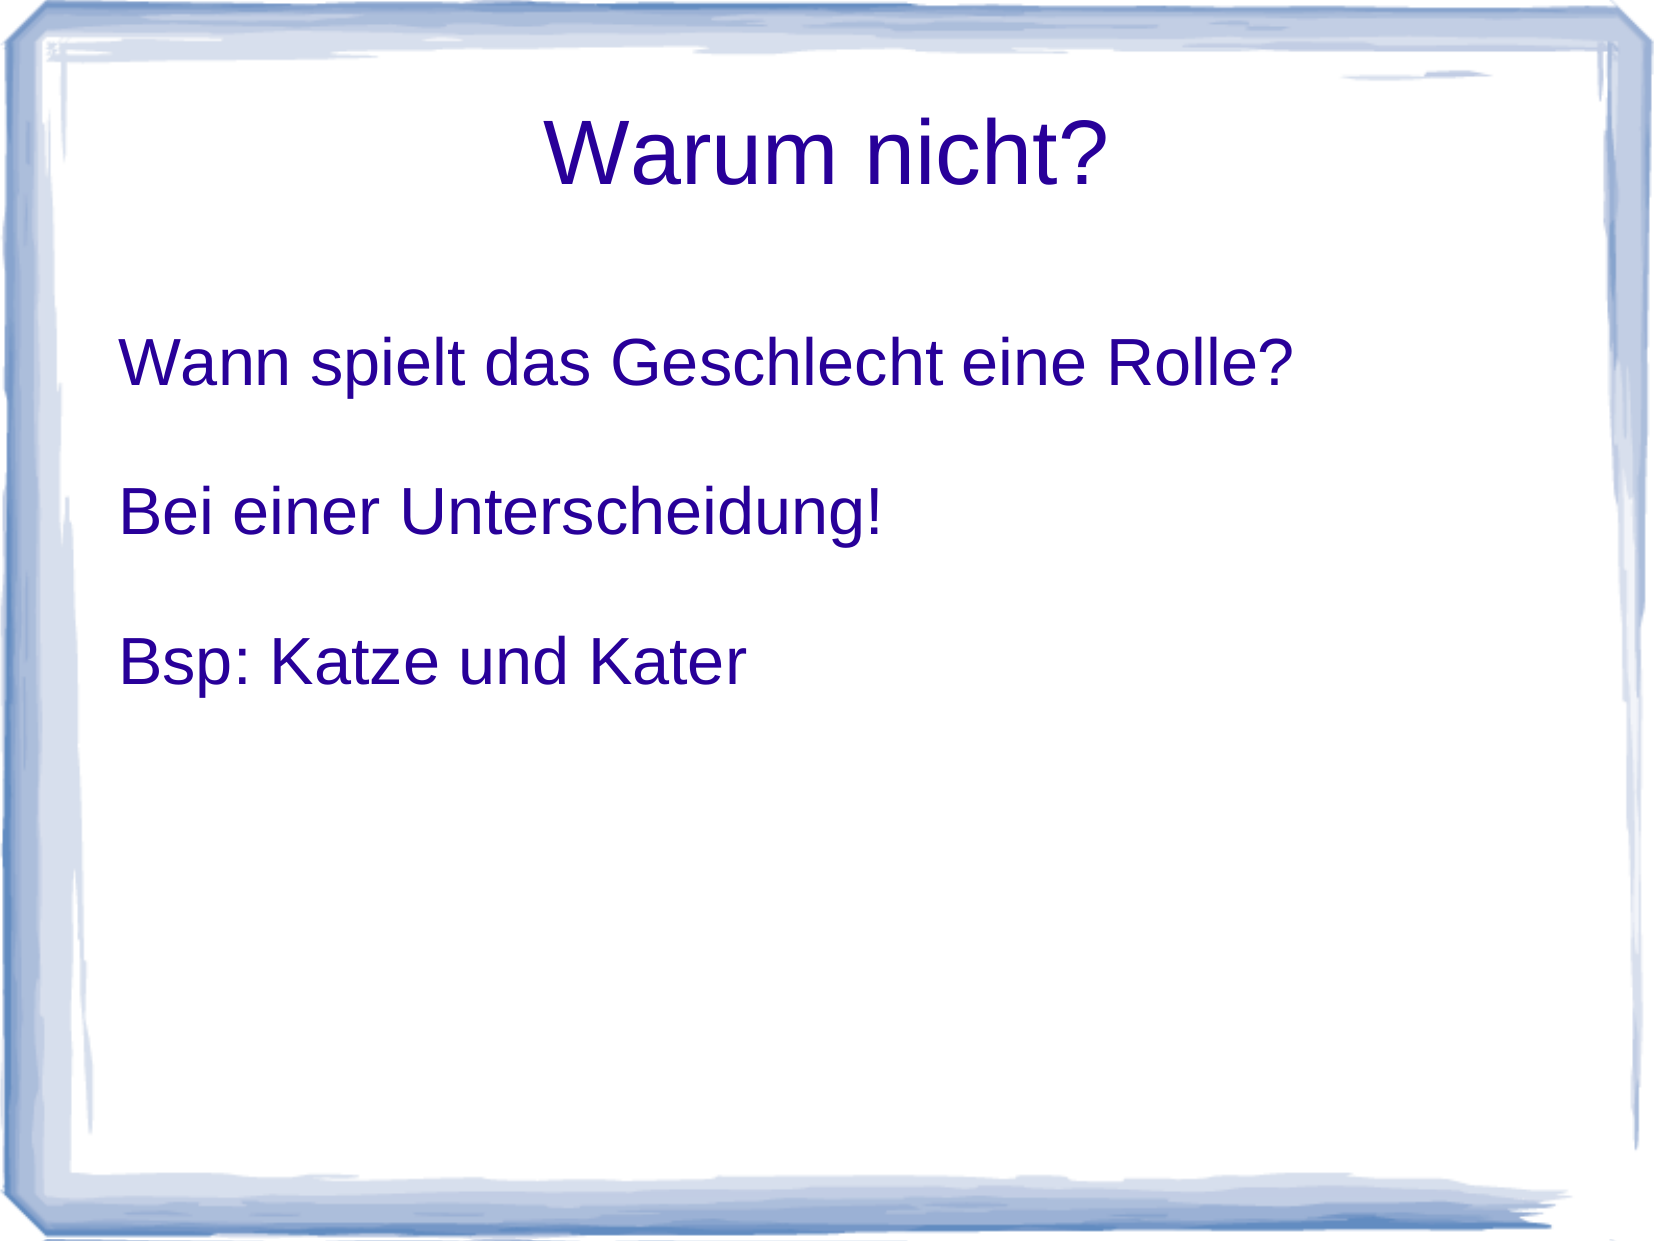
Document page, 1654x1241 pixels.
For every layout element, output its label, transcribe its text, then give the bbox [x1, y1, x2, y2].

subtitle Wann spielt das Geschlecht eine Rolle? Bei einer Unterscheidung! Bsp: Katze und Kater [118, 324, 1571, 1073]
title Warum nicht? [82, 49, 1571, 257]
picture [0, 0, 1654, 1241]
